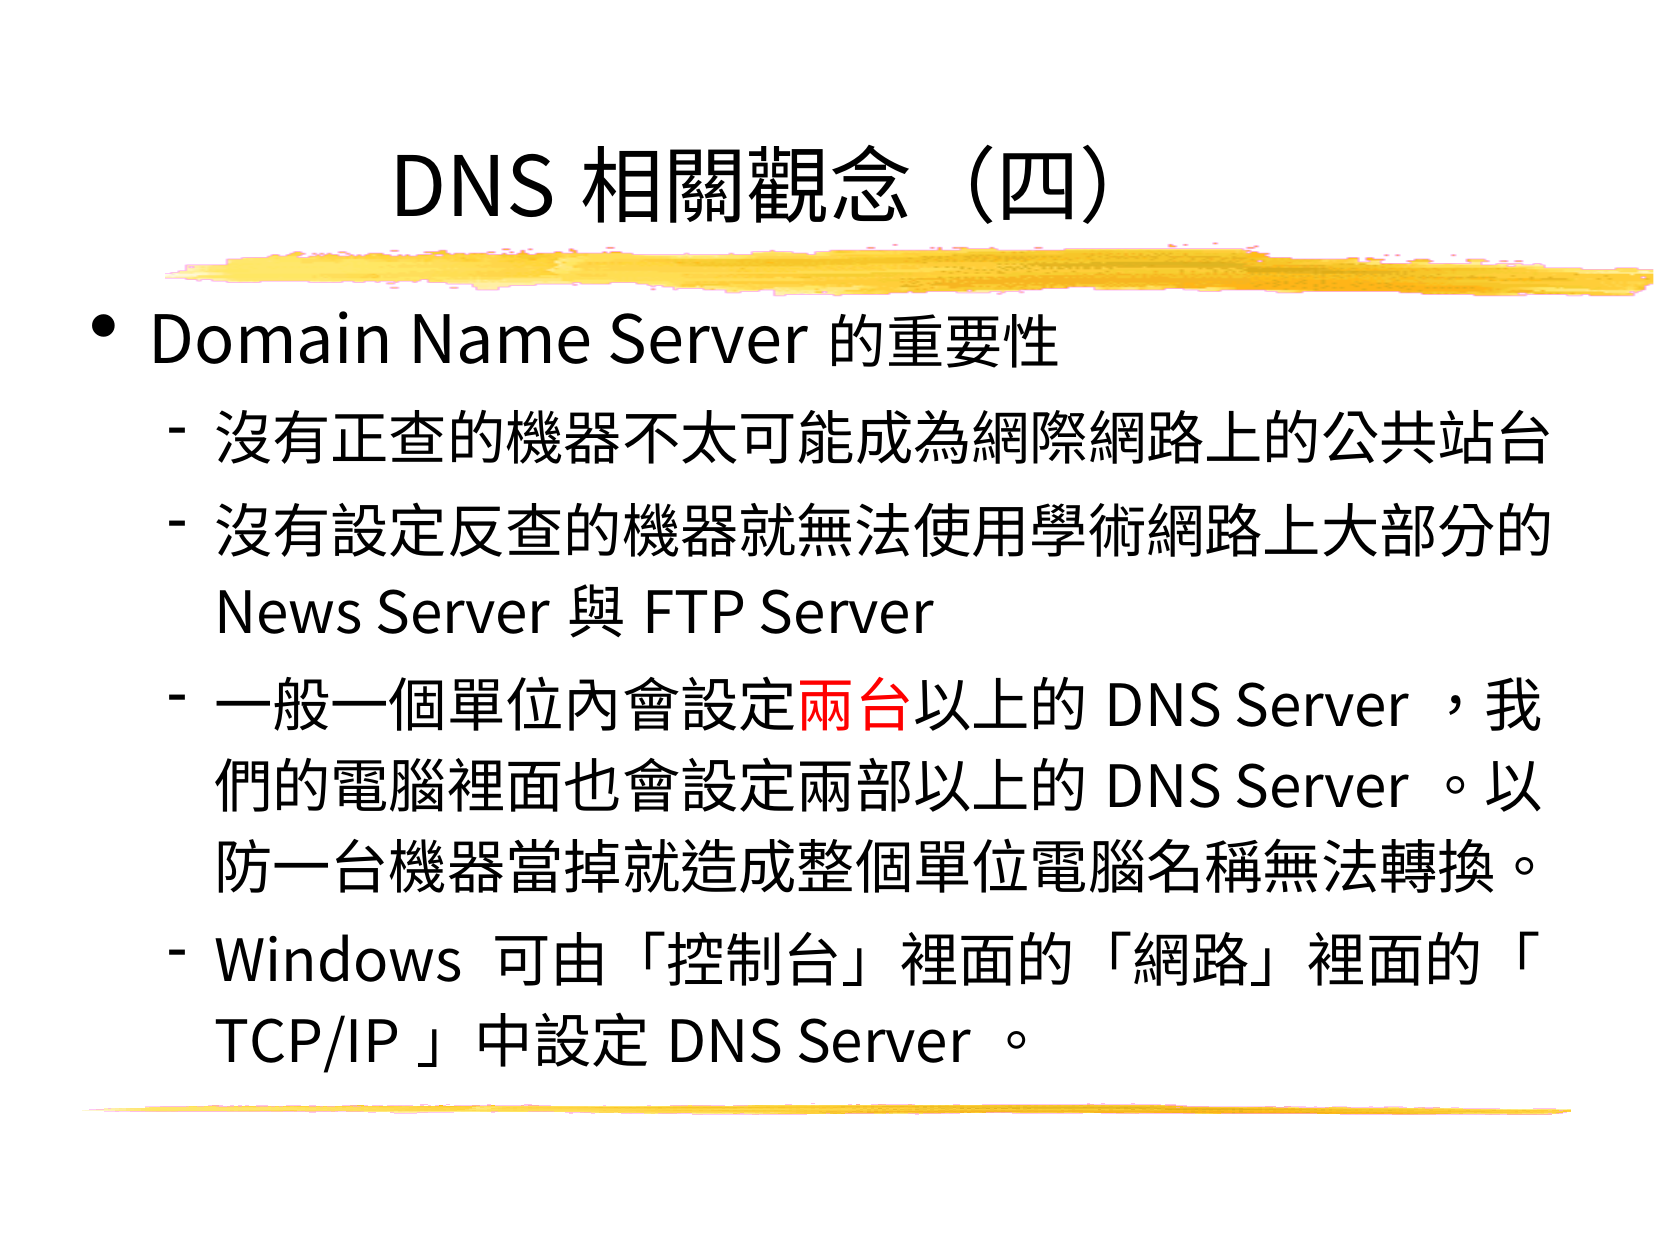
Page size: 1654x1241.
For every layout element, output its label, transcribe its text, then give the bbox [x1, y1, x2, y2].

title DNS相關觀念（四） [73, 41, 1479, 249]
picture [165, 237, 1654, 308]
list Domain Name Server的重要性 沒有正查的機器不太可能成為網際網路上的公共站台 沒有設定反查的機器就無法使用學術網路上大部分的News Server與FTP Server 一般一個單位內會設定兩台以上的DNS Server，我們的電腦裡面也會設定兩部以上的DNS Server。以防一台機器當掉就造成整個單位電腦名稱無法轉換。 Windows 可由「控制台」裡面的「網路」裡面的「 TCP/IP」中設定DNS Server。 [77, 281, 1581, 1141]
